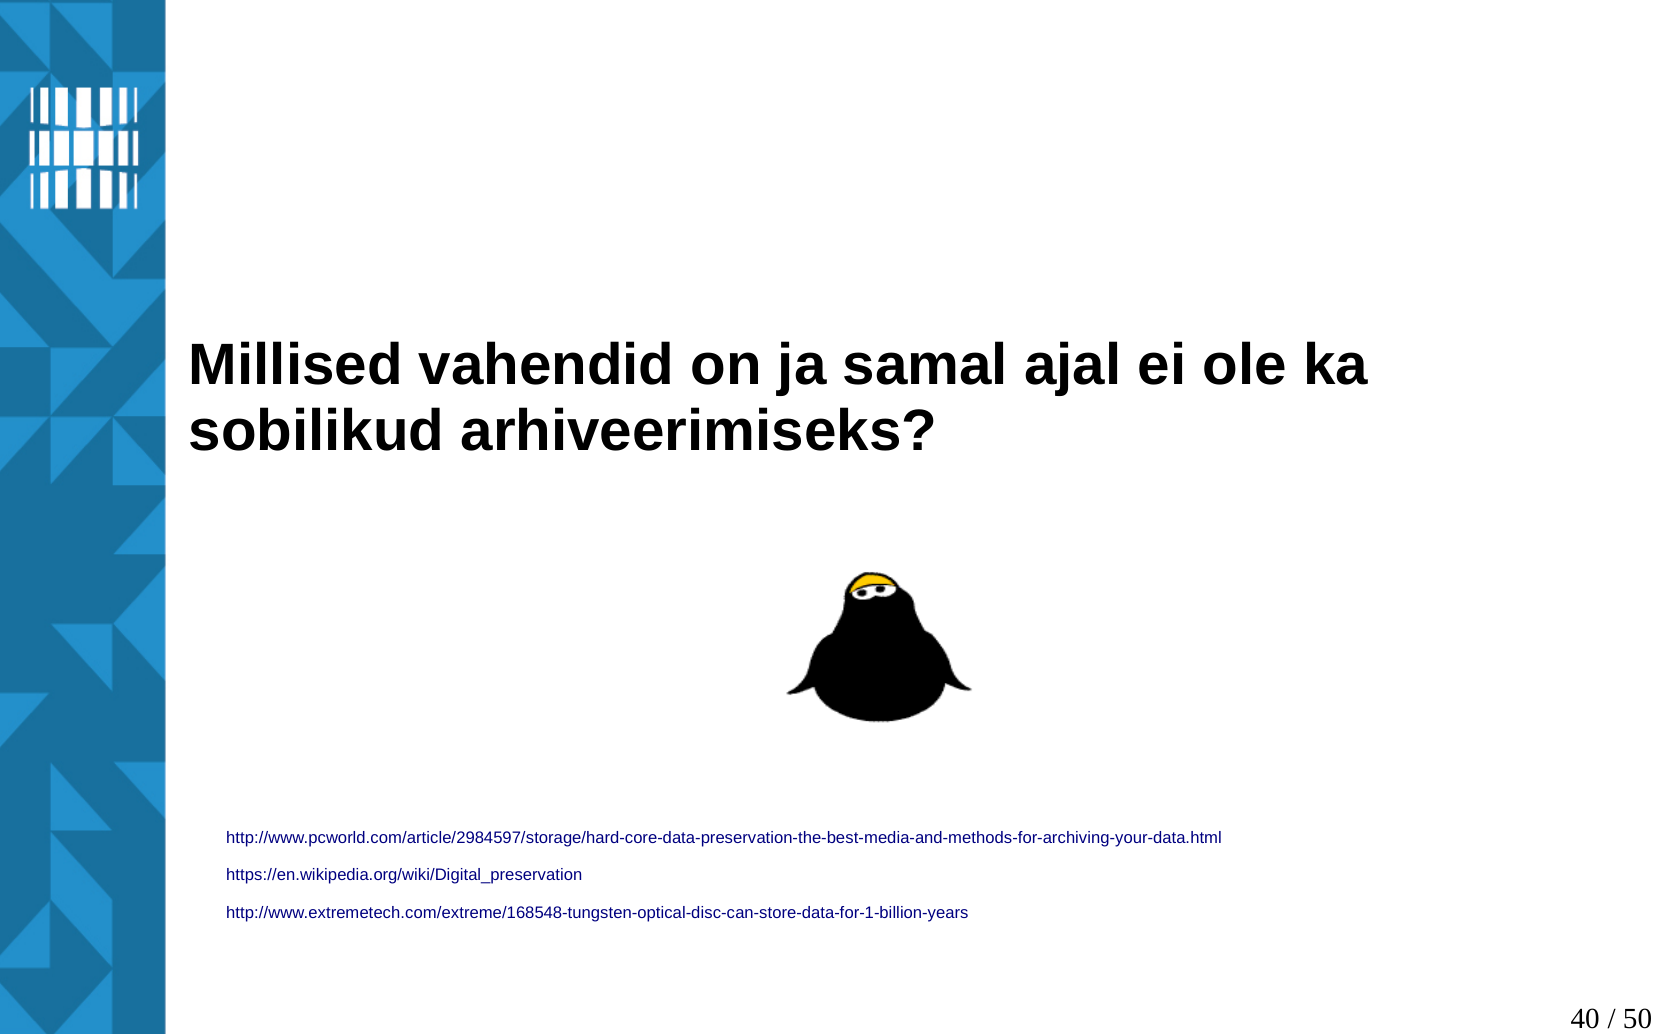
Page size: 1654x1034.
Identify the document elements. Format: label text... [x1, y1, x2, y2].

text_box http://www.pcworld.com/article/2984597/storage/hard-core-data-preservation-the-best-media-and-methods-for-archiving-your-data.html https://en.wikipedia.org/wiki/Digital_preservation http://www.extremetech.com/extreme/168548-tungsten-optical-disc-can-store-data-for-1-billion-years [211, 820, 1258, 930]
picture [760, 537, 999, 746]
title Millised vahendid on ja samal ajal ei ole ka sobilikud arhiveerimiseks? [189, 294, 1607, 500]
